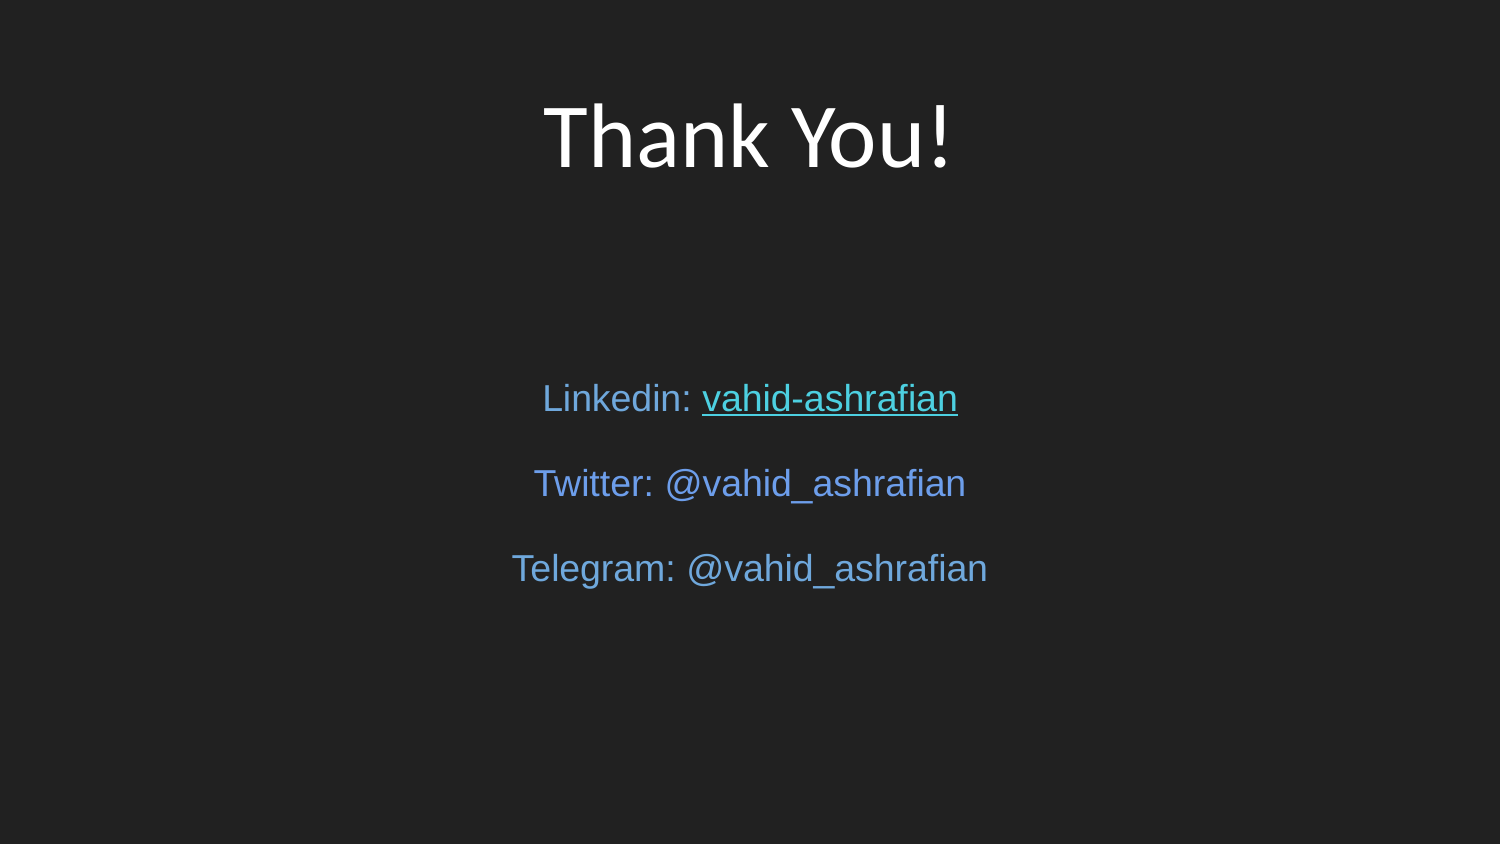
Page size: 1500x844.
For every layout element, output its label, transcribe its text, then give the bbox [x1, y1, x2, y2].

list Linkedin: vahid-ashrafian Twitter: @vahid_ashrafian Telegram: @vahid_ashrafian [51, 189, 1449, 750]
title Thank You! [51, 72, 1449, 167]
